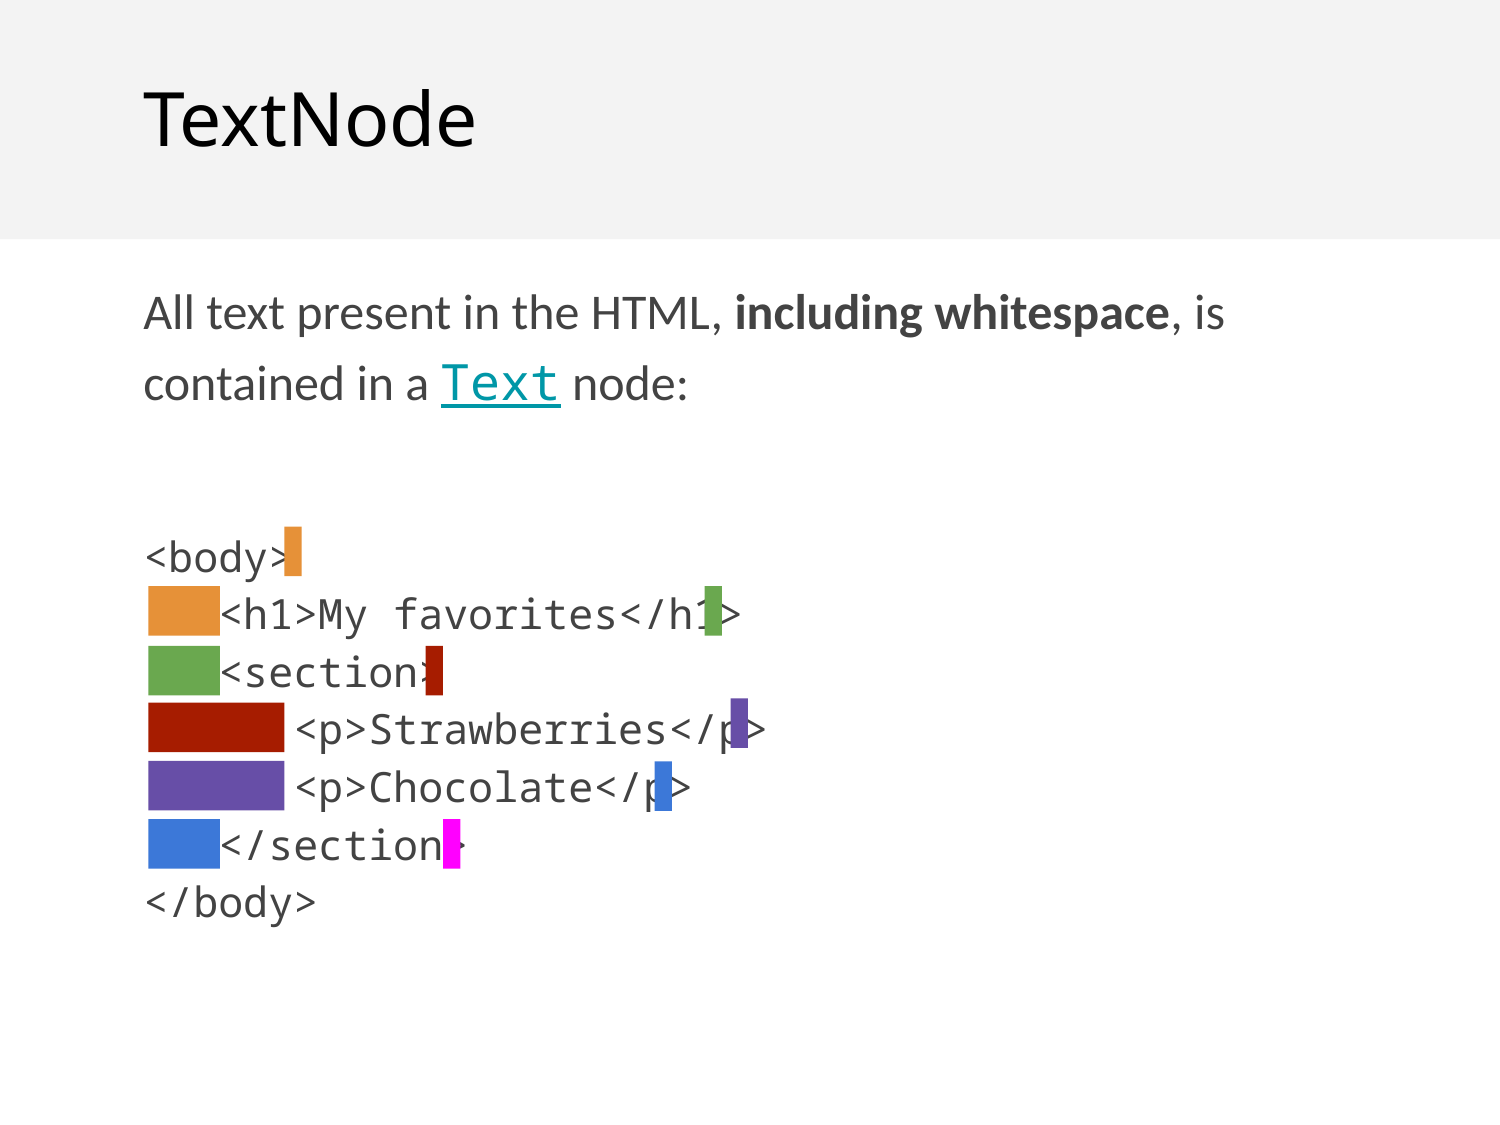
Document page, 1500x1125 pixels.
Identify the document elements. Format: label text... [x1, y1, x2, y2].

text_box [148, 819, 220, 869]
text_box [284, 526, 302, 577]
text_box [148, 586, 220, 636]
text_box [148, 645, 220, 696]
title TextNode [128, 56, 1372, 183]
list <body> <h1>My favorites</h1> <section> <p>Strawberries</p> <p>Chocolate</p> </section> </body> [128, 508, 813, 939]
text_box [148, 760, 285, 811]
text_box [654, 761, 672, 811]
text_box [443, 819, 461, 869]
list All text present in the HTML, including whitespace, is contained in a Text node: [128, 255, 1372, 433]
text_box [704, 586, 722, 636]
text_box [148, 702, 285, 753]
text_box [425, 645, 443, 696]
text_box [730, 698, 748, 748]
